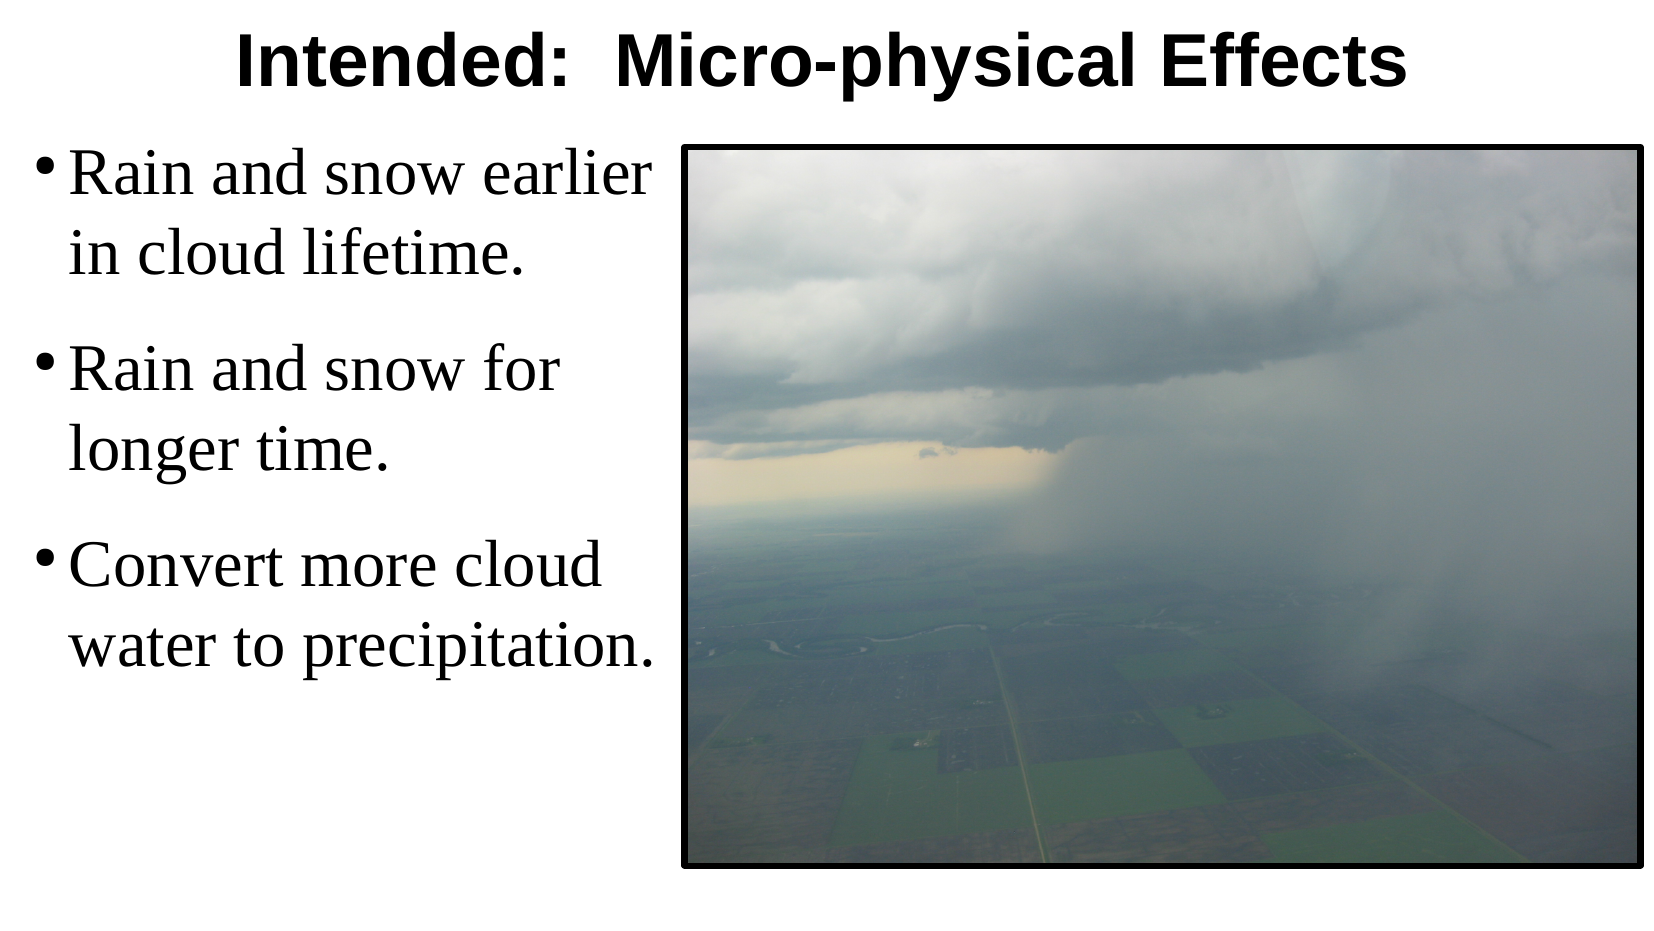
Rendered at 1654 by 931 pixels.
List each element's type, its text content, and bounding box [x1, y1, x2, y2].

text_box Rain and snow earlier in cloud lifetime. Rain and snow for longer time. Convert more cloud water to precipitation. [0, 120, 701, 687]
picture [687, 150, 1638, 863]
title Intended: Micro-physical Effects [0, 5, 1651, 107]
